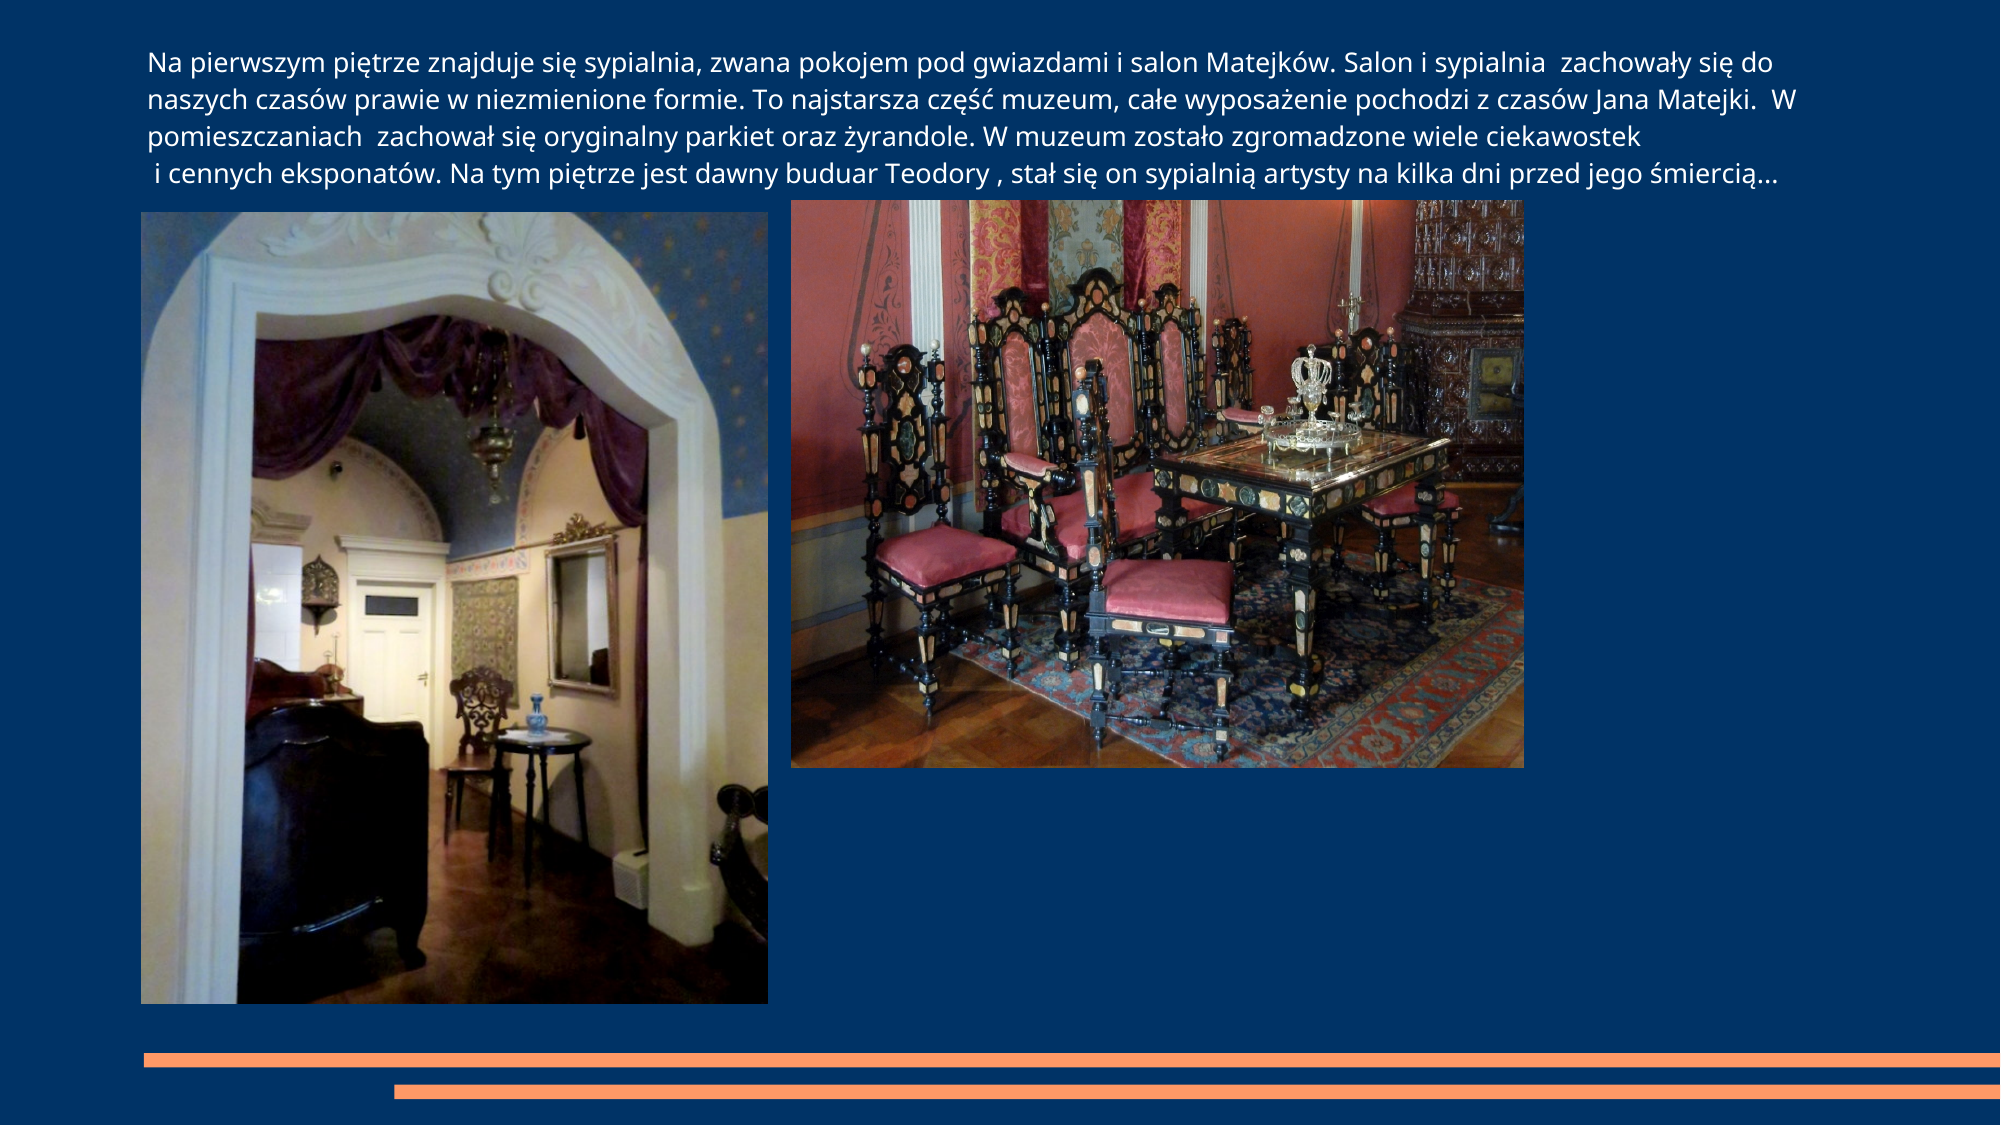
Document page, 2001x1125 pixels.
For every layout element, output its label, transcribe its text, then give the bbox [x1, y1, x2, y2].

title Na pierwszym piętrze znajduje się sypialnia, zwana pokojem pod gwiazdami i salon Matejków. Salon i sypialnia zachowały się do naszych czasów prawie w niezmienione formie. To najstarsza część muzeum, całe wyposażenie pochodzi z czasów Jana Matejki. W pomieszczaniach zachował się oryginalny parkiet oraz żyrandole. W muzeum zostało zgromadzone wiele ciekawostek i cennych eksponatów. Na tym piętrze jest dawny buduar Teodory , stał się on sypialnią artysty na kilka dni przed jego śmiercią... [146, 41, 1855, 230]
picture [791, 200, 1524, 768]
picture [141, 212, 768, 1004]
